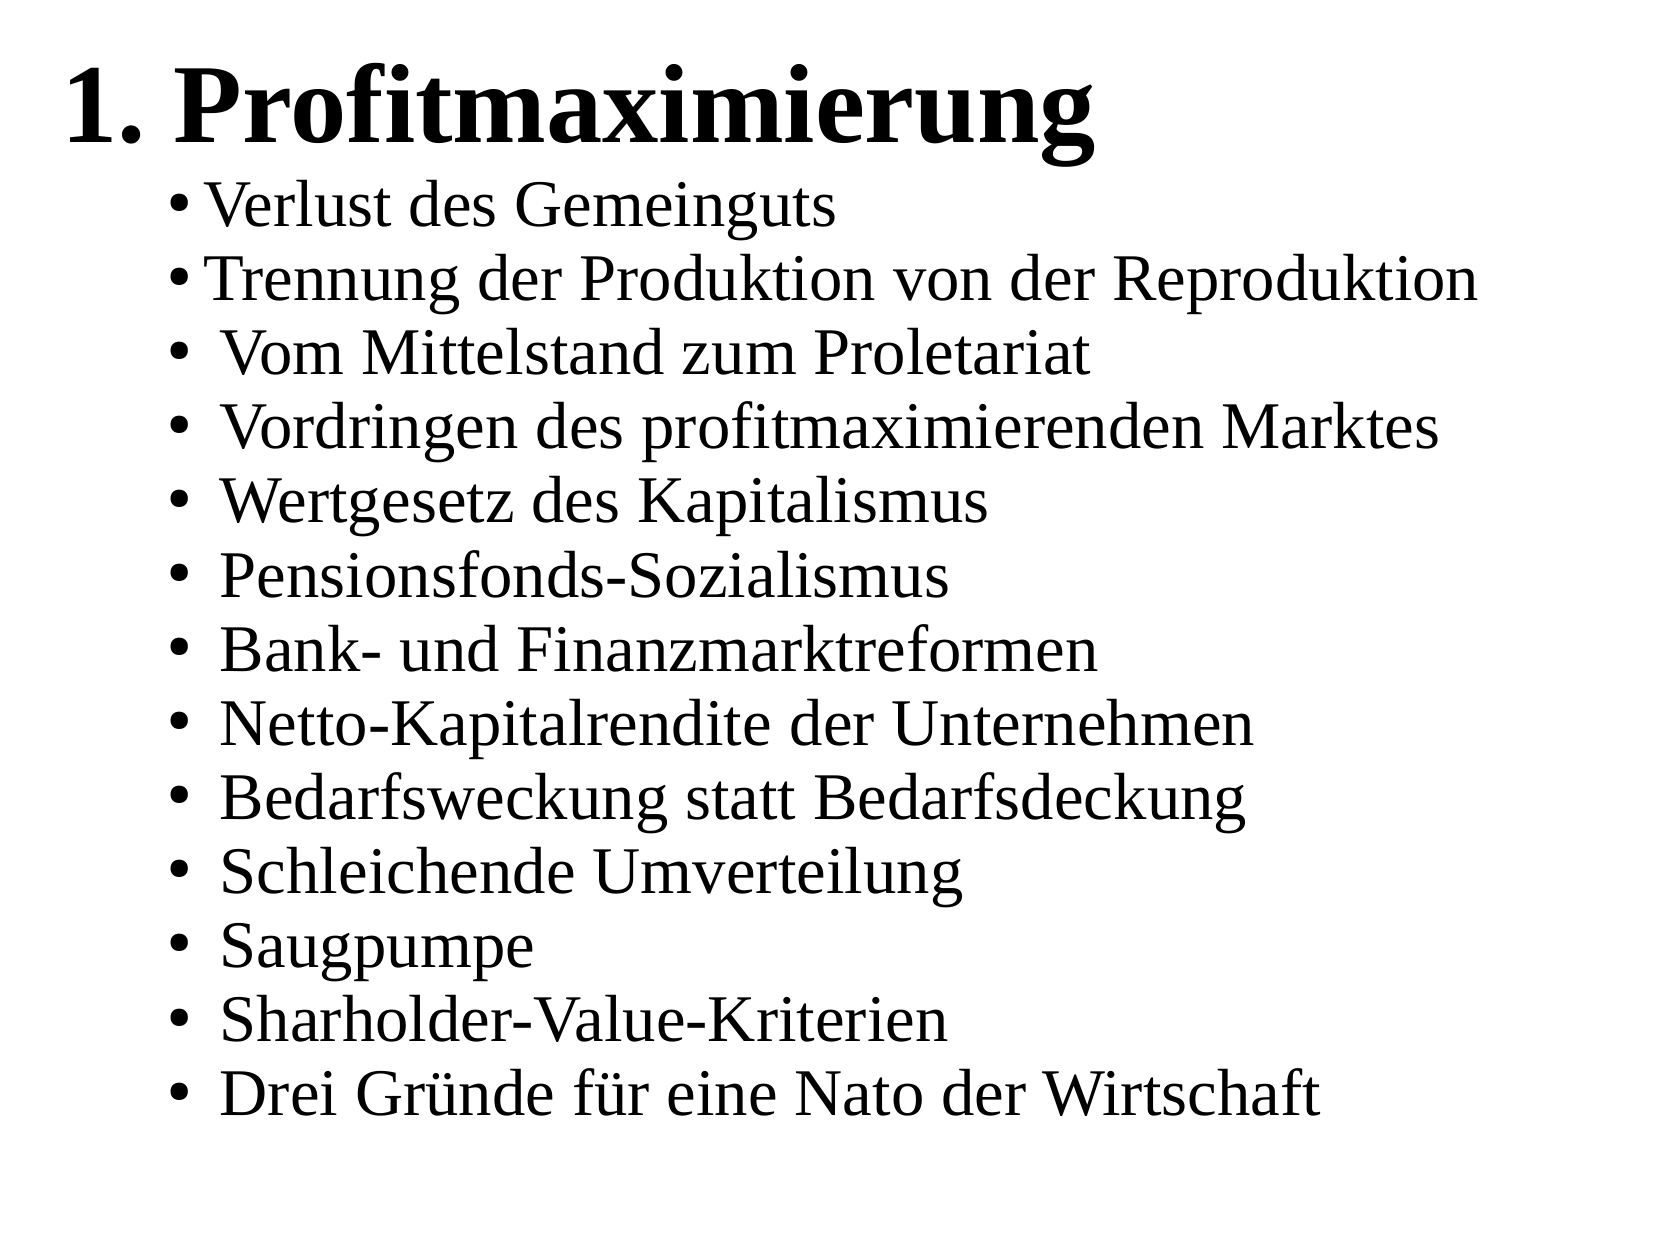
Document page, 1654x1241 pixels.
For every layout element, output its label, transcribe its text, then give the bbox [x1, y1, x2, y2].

text_box 1. Profitmaximierung Verlust des Gemeinguts Trennung der Produktion von der Reproduktion Vom Mittelstand zum Proletariat Vordringen des profitmaximierenden Marktes Wertgesetz des Kapitalismus Pensionsfonds-Sozialismus Bank- und Finanzmarktreformen Netto-Kapitalrendite der Unternehmen Bedarfsweckung statt Bedarfsdeckung Schleichende Umverteilung Saugpumpe Sharholder-Value-Kriterien Drei Gründe für eine Nato der Wirtschaft [46, 35, 1627, 1212]
